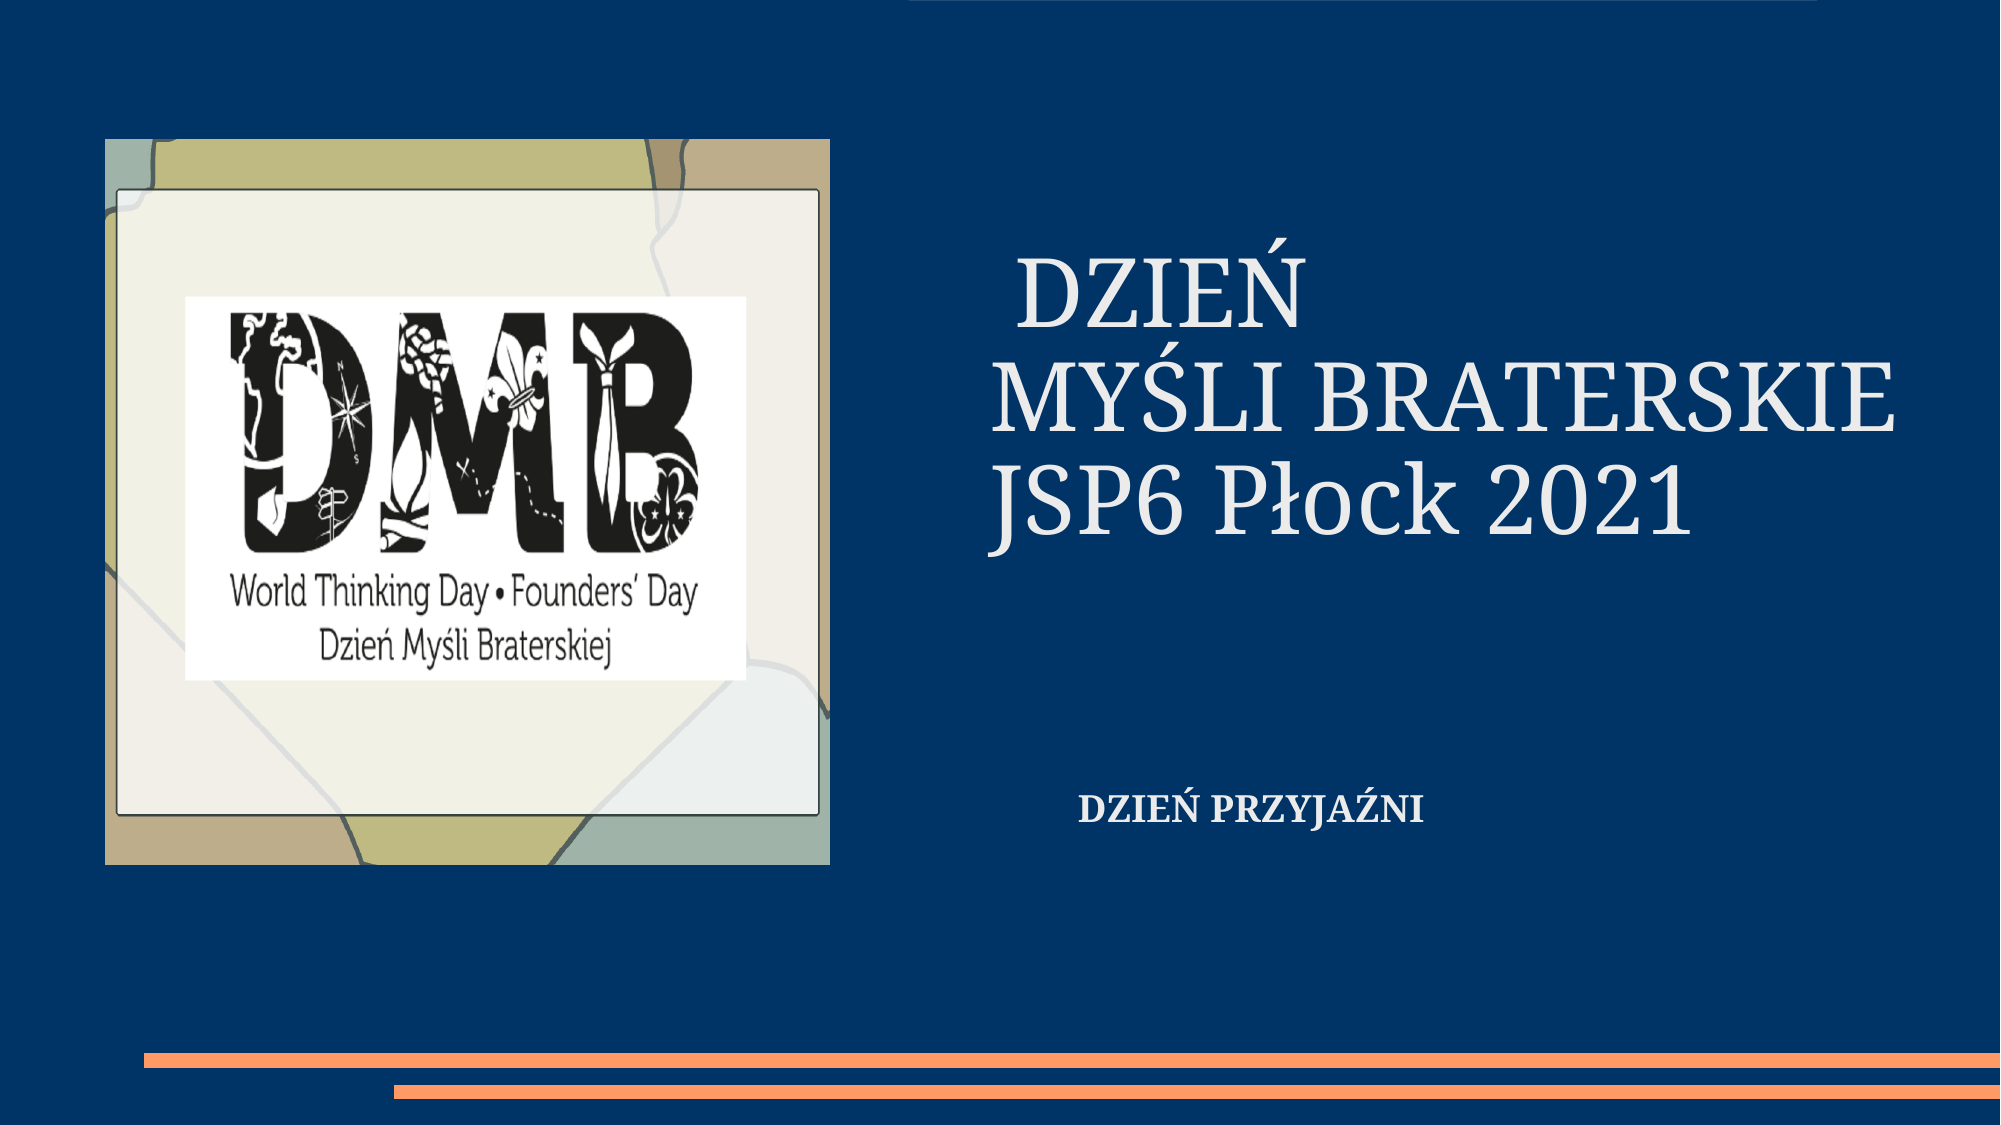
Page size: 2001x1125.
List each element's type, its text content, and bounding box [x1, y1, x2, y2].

subtitle DZIEŃ PRZYJAŹNI [975, 777, 1894, 1019]
picture [105, 139, 830, 865]
title DZIEŃ MYŚLI BRATERSKIEJSP6 Płock 2021 [975, 237, 1915, 746]
